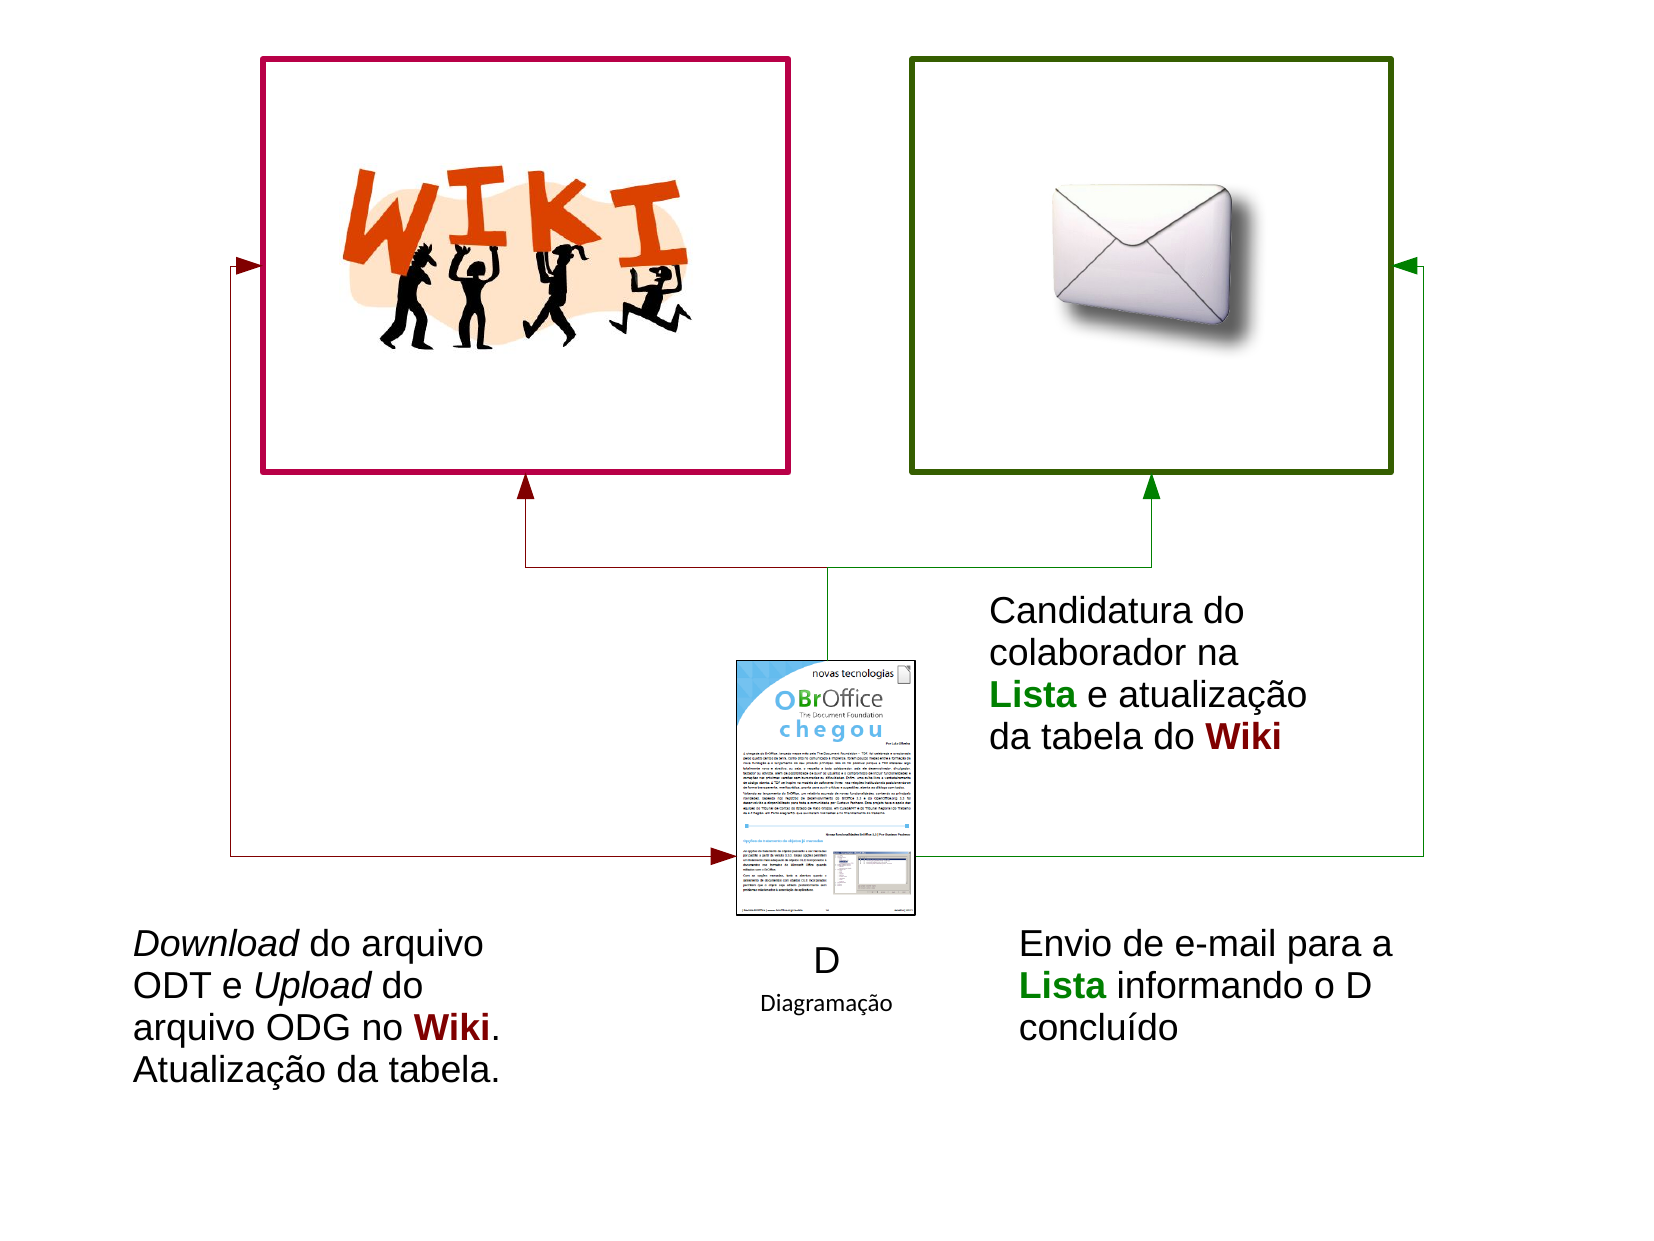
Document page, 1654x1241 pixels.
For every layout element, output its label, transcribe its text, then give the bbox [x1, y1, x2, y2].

text_box Download do arquivo ODT e Upload do arquivo ODG no Wiki. Atualização da tabela. [118, 915, 532, 1100]
picture [737, 661, 915, 915]
picture [1006, 147, 1279, 362]
text_box Envio de e-mail para a Lista informando o D concluído [1003, 915, 1418, 1058]
text_box [262, 59, 789, 473]
text_box Diagramação [737, 985, 917, 1052]
text_box D [737, 932, 917, 985]
text_box Candidatura do colaborador na Lista e atualização da tabela do Wiki [974, 582, 1329, 768]
picture [339, 163, 694, 361]
text_box [912, 59, 1391, 473]
